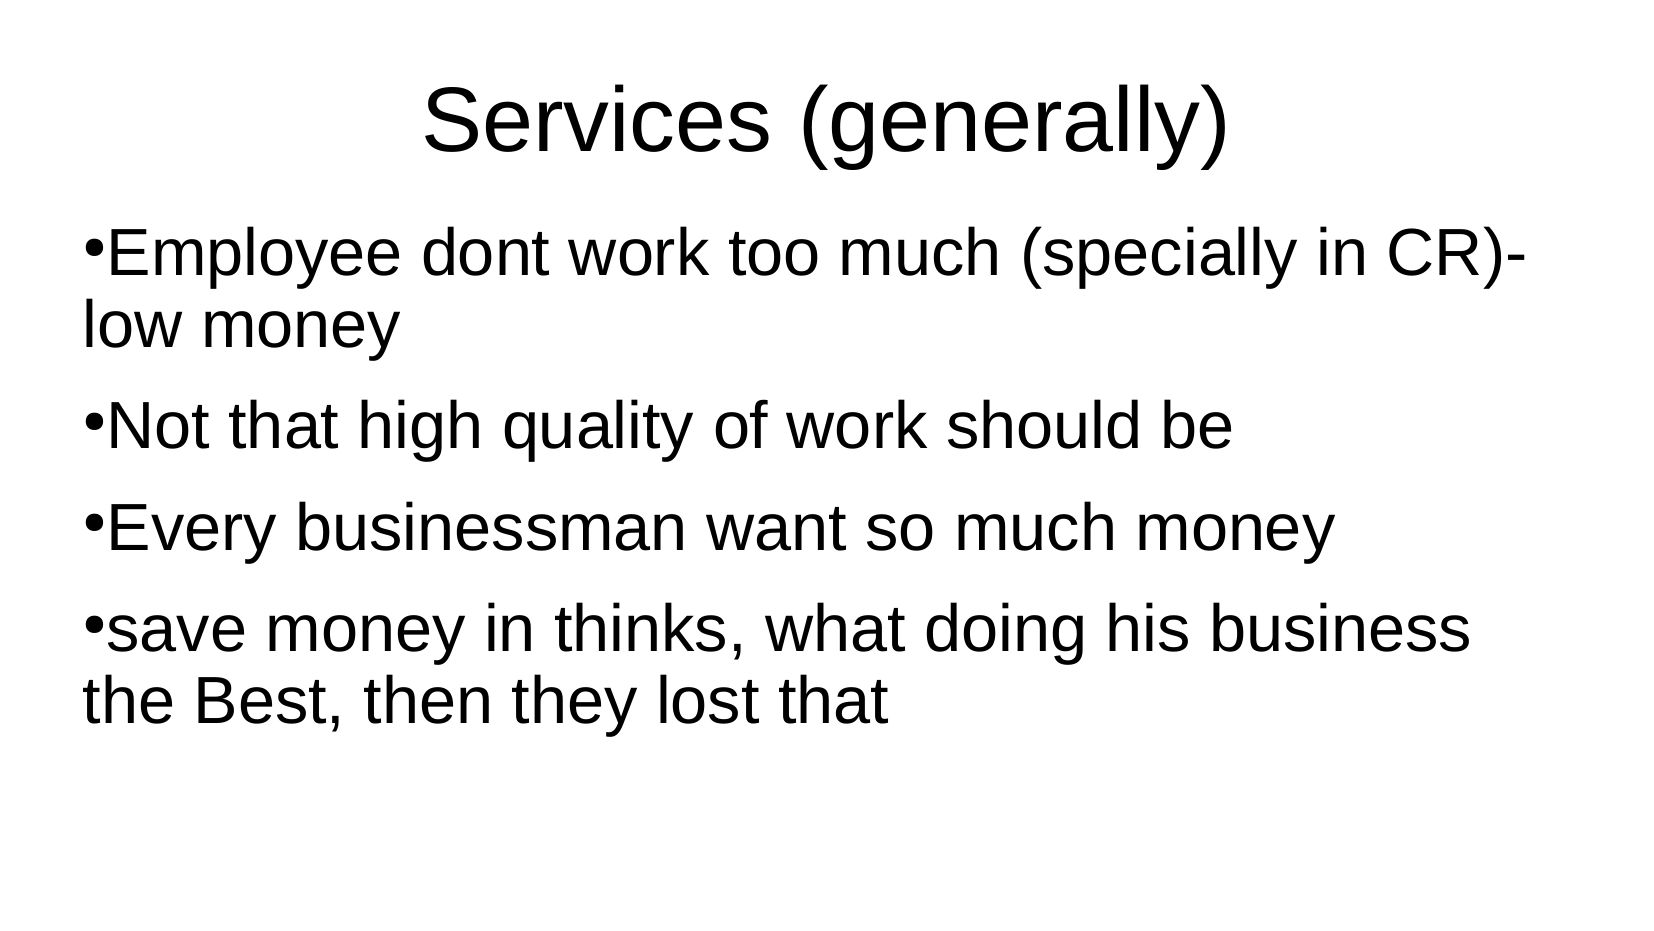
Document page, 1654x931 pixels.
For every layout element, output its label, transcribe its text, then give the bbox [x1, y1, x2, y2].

title Services (generally) [82, 37, 1571, 193]
list Employee dont work too much (specially in CR)-low money Not that high quality of work should be Every businessman want so much money save money in thinks, what doing his business the Best, then they lost that [82, 217, 1571, 758]
